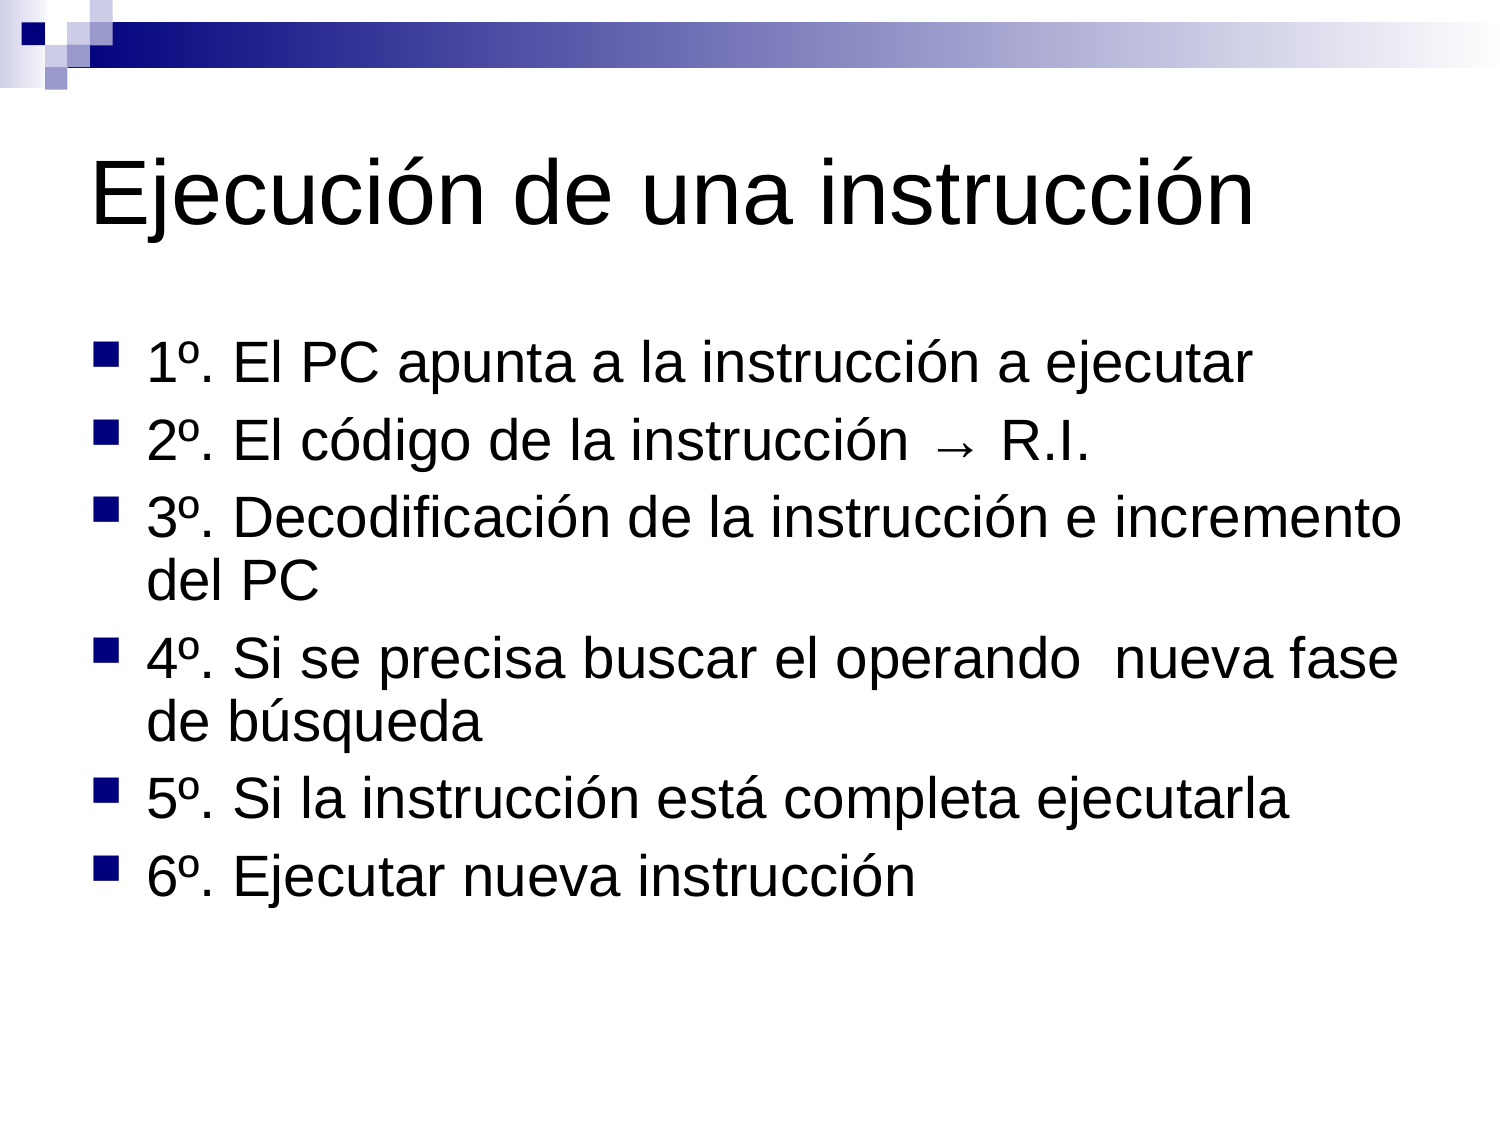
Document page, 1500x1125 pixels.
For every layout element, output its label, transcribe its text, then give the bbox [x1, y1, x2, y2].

list 1º. El PC apunta a la instrucción a ejecutar 2º. El código de la instrucción → R.I. 3º. Decodificación de la instrucción e incremento del PC 4º. Si se precisa buscar el operando nueva fase de búsqueda 5º. Si la instrucción está completa ejecutarla 6º. Ejecutar nueva instrucción [75, 324, 1426, 963]
title Ejecución de una instrucción [75, 75, 1426, 301]
